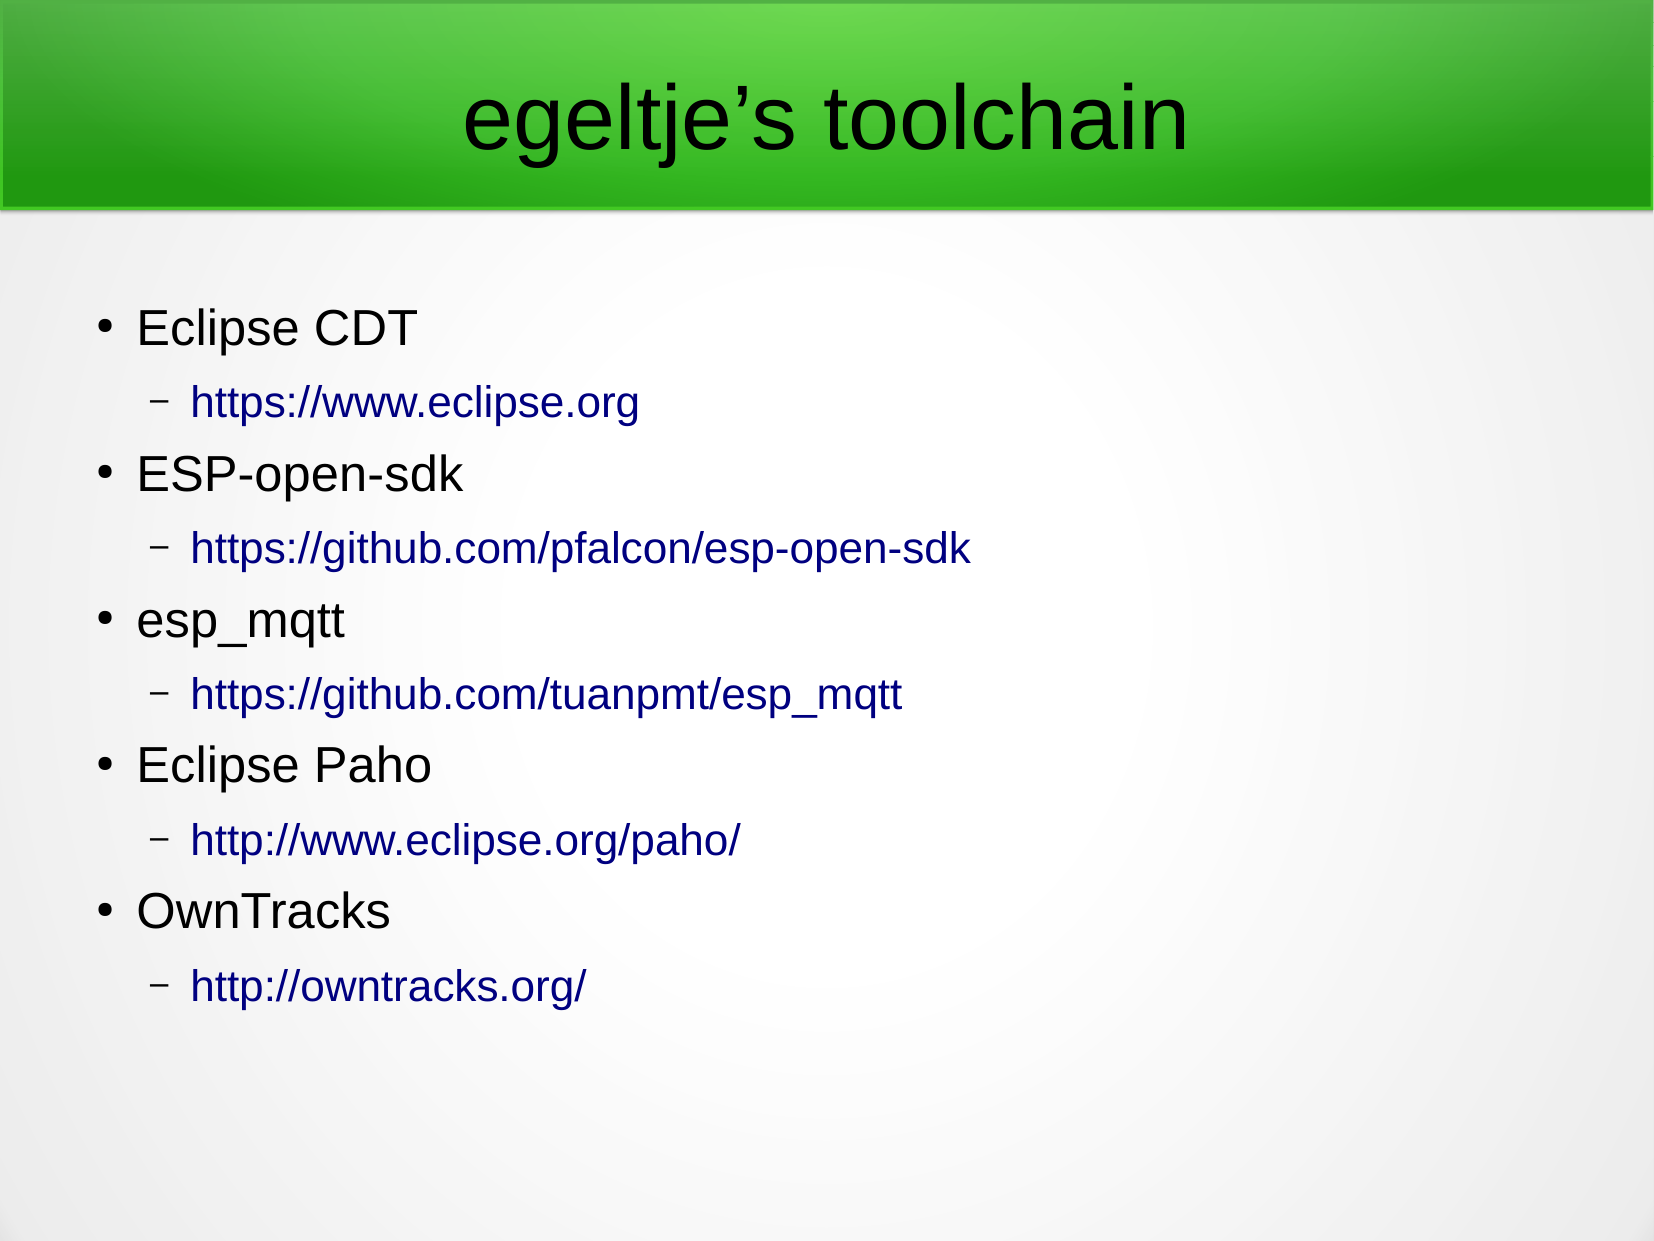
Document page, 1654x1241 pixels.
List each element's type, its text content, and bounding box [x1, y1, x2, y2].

list Eclipse CDT https://www.eclipse.org ESP-open-sdk https://github.com/pfalcon/esp-open-sdk esp_mqtt https://github.com/tuanpmt/esp_mqtt Eclipse Paho http://www.eclipse.org/paho/ OwnTracks http://owntracks.org/ [82, 299, 1571, 1019]
title egeltje’s toolchain [82, 47, 1571, 189]
